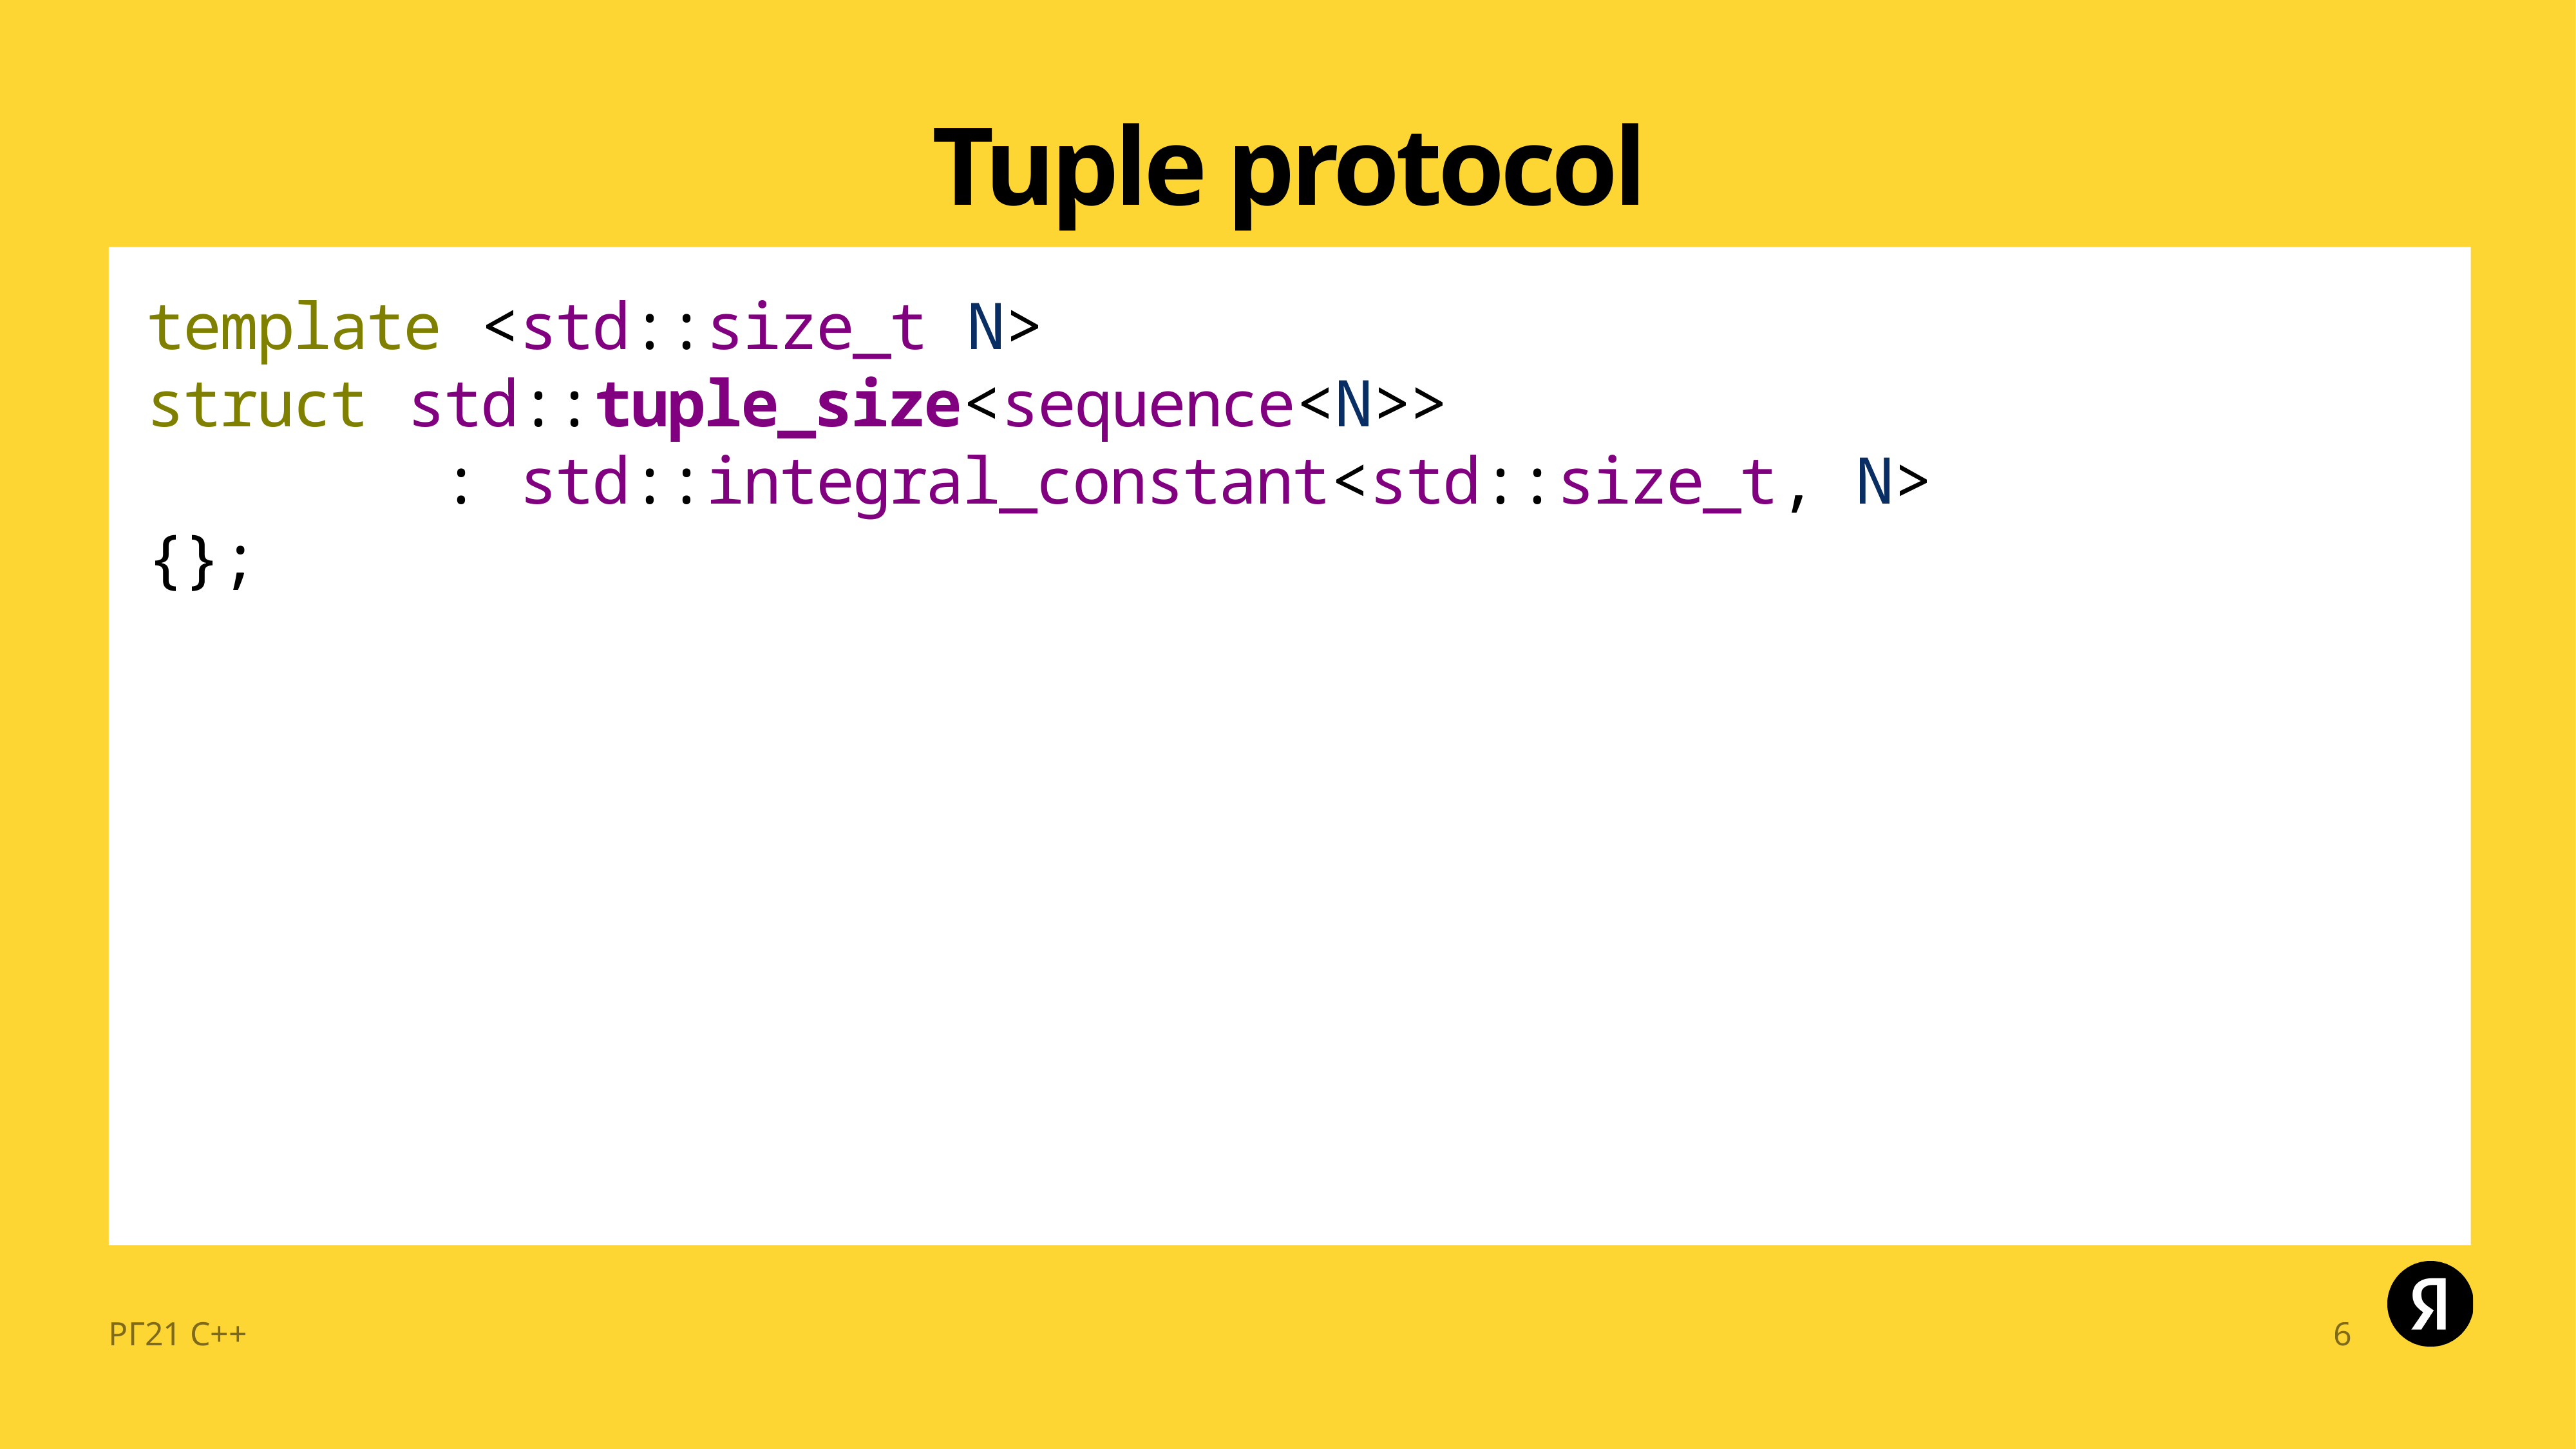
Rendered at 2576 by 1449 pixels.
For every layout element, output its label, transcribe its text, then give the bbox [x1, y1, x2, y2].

list template <std::size_t N> struct std::tuple_size<sequence<N>> : std::integral_constant<std::size_t, N> {}; [108, 247, 2471, 1245]
title Tuple protocol [106, 101, 2473, 228]
picture [2387, 1261, 2474, 1347]
